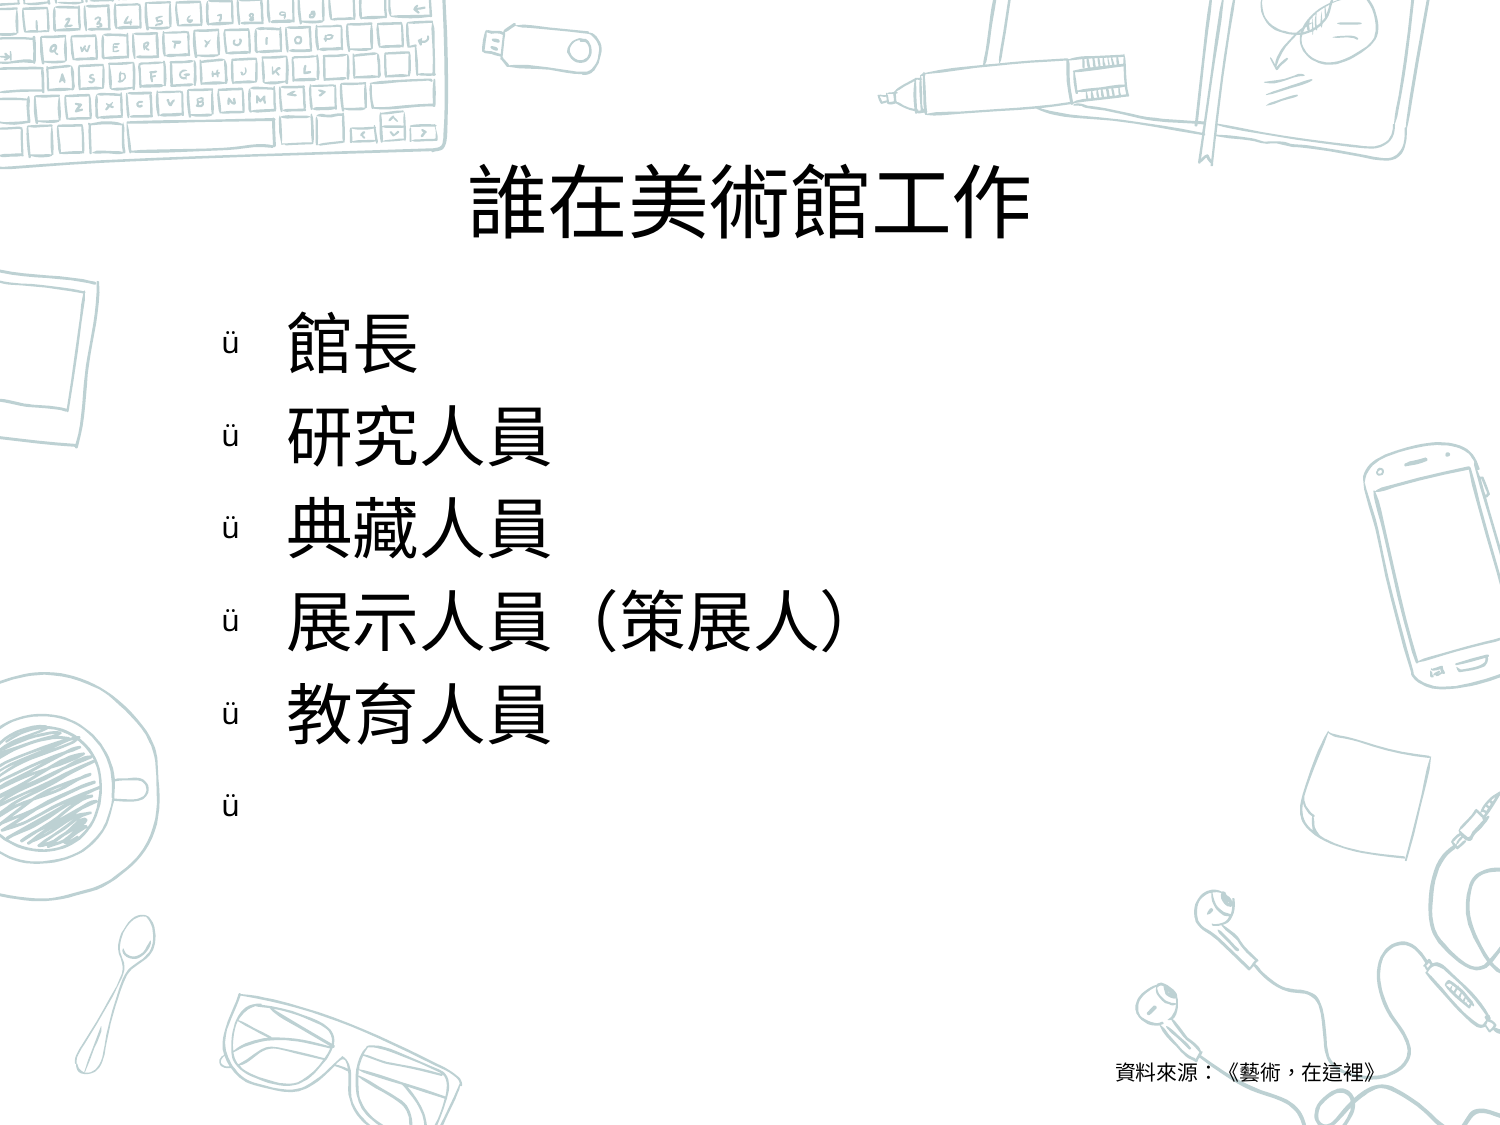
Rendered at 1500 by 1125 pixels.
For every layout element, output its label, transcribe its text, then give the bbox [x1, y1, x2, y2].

title 誰在美術館工作 [185, 136, 1315, 264]
text_box 資料來源：《藝術，在這裡》 [1090, 1052, 1500, 1093]
list 館長 研究人員 典藏人員 展示人員（策展人） 教育人員 [185, 287, 1353, 1062]
